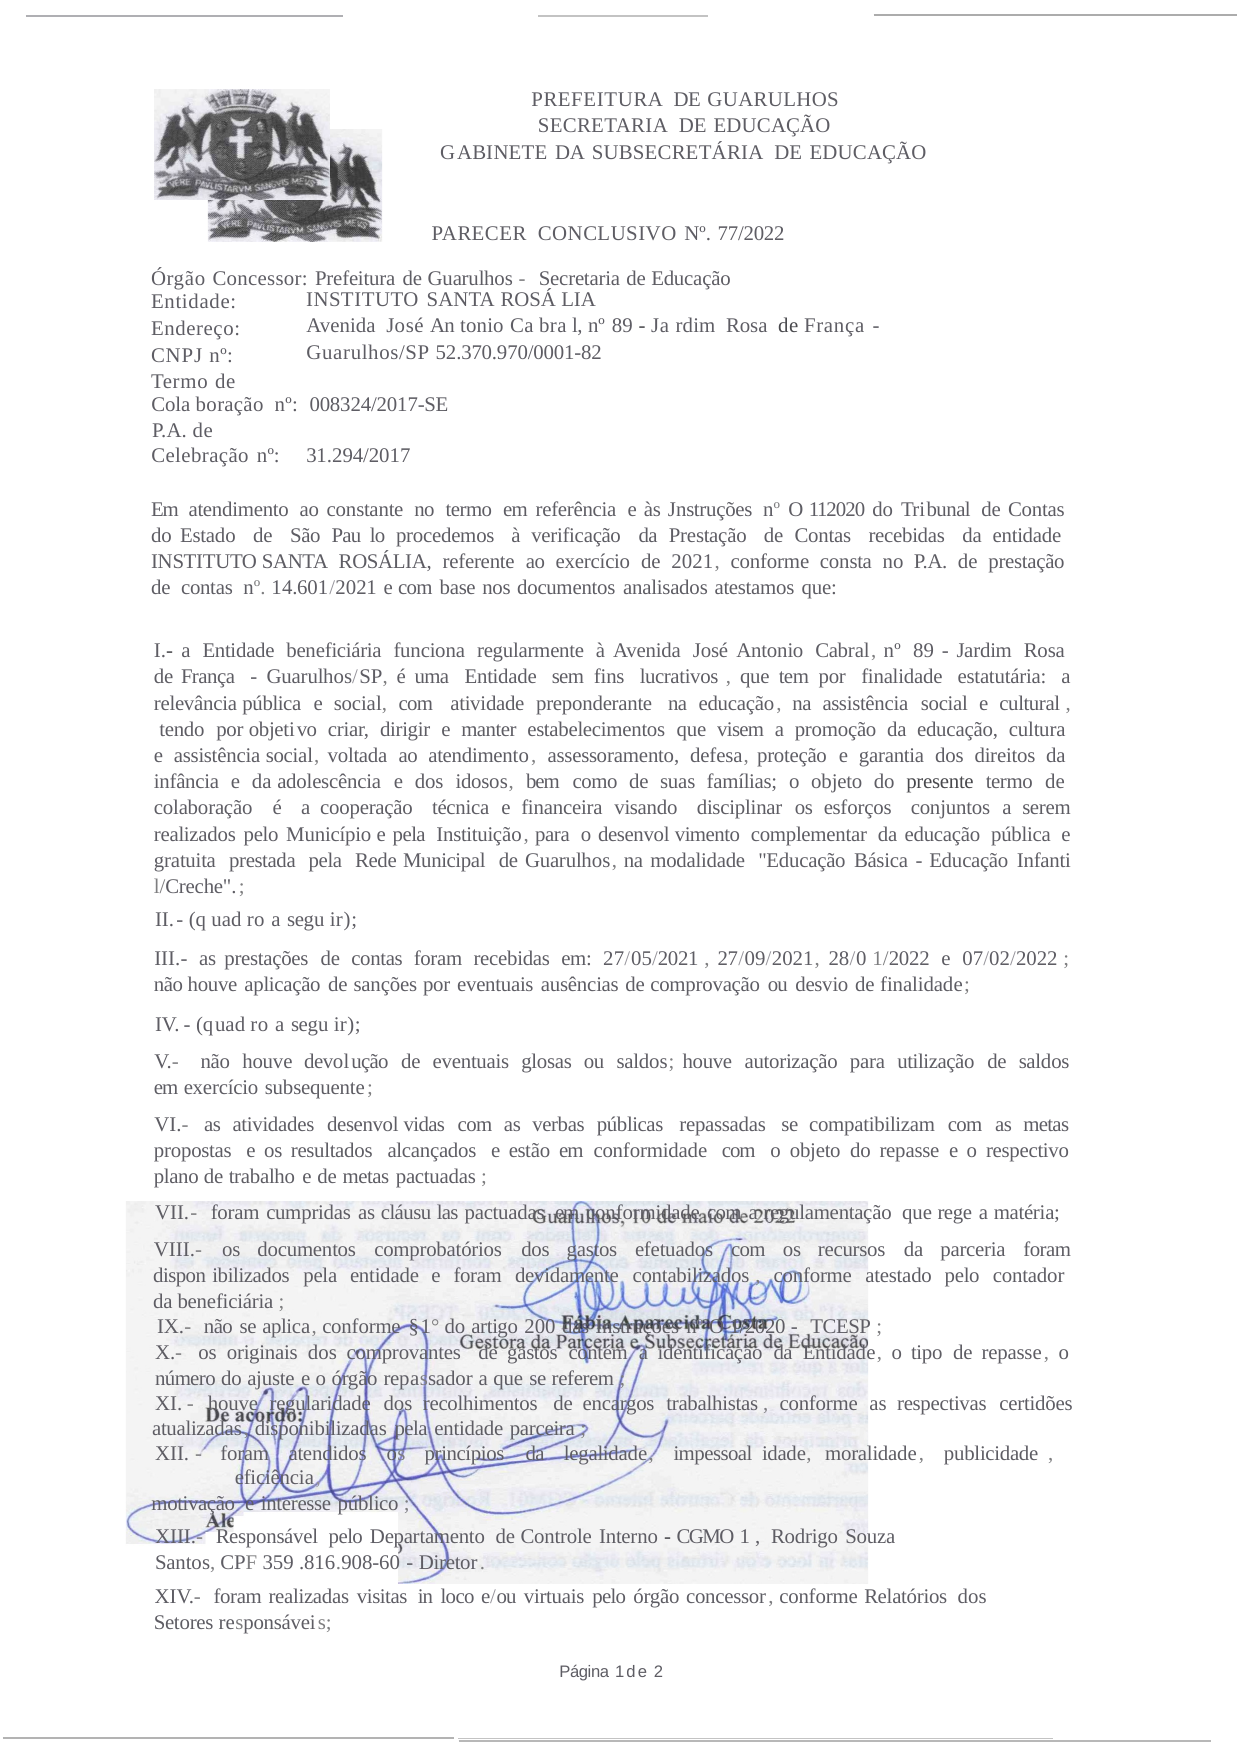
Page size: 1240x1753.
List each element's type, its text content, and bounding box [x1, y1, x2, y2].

text_box Cola boração nº: 008324/2017-SE P.A. de Celebração nº: 31.294/2017 Em atendimento ao constante no termo em referência e às Jnstruções nº O 112020 do Tribunal de Contas do Estado de São Pau lo procedemos à verificação da Prestação de Contas recebidas da entidade INSTITUTO SANTA ROSÁLIA, referente ao exercício de 2021, conforme consta no P.A. de prestação de contas nº. 14.601/2021 e com base nos documentos analisados atestamos que: - a Entidade beneficiária funciona regularmente à Avenida José Antonio Cabral, nº 89 - Jardim Rosa de França - Guarulhos/SP, é uma Entidade sem fins lucrativos , que tem por finalidade estatutária: a relevância pública e social, com atividade preponderante na educação, na assistência social e cultural , tendo por objetivo criar, dirigir e manter estabelecimentos que visem a promoção da educação, cultura e assistência social, voltada ao atendimento, assessoramento, defesa, proteção e garantia dos direitos da infância e da adolescência e dos idosos, bem como de suas famílias; o objeto do presente termo de colaboração é a cooperação técnica e financeira visando disciplinar os esforços conjuntos a serem realizados pelo Município e pela Instituição, para o desenvol vimento complementar da educação pública e gratuita prestada pela Rede Municipal de Guarulhos, na modalidade "Educação Básica - Educação Infanti l/Creche".; - (q uad ro a segu ir); - as prestações de contas foram recebidas em: 27/05/2021 , 27/09/2021, 28/0 1/2022 e 07/02/2022 ; não houve aplicação de sanções por eventuais ausências de comprovação ou desvio de finalidade; - (quad ro a segu ir); - não houve devolução de eventuais glosas ou saldos; houve autorização para utilização de saldos em exercício subsequente; - as atividades desenvol vidas com as verbas públicas repassadas se compatibilizam com as metas propostas e os resultados alcançados e estão em conformidade com o objeto do repasse e o respectivo plano de trabalho e de metas pactuadas ; - foram cumpridas as cláusu las pactuadas em conformidade com a regulamentação que rege a matéria; - os documentos comprobatórios dos gastos efetuados com os recursos da parceria foram dispon ibilizados pela entidade e foram devidamente contabilizados , conforme atestado pelo contador da beneficiária ; - não se aplica, conforme §1° do artigo 200 das Instruções nº O 1/2020 - TCESP ; - os originais dos comprovantes de gastos contém a identificação da Entidade, o tipo de repasse, o número do ajuste e o órgão repassador a que se referem ; - houve regularidade dos recolhimentos de encargos trabalhistas , conforme as respectivas certidões atualizadas, disponibilizadas pela entidade parceira ; - foram atendidos os princípios da legalidade, impessoal idade, moralidade, publicidade , eficiência, motivação e interesse público ; - Responsável pelo Departamento de Controle Interno - CGMO 1 , Rodrigo Souza Santos, CPF 359 .816.908-60 - Diretor. - foram realizadas visitas in loco e/ou virtuais pelo órgão concessor, conforme Relatórios dos Setores responsáveis; [148, 390, 1074, 1581]
text_box INSTITUTO SANTA ROSÁ LIA Avenida José An tonio Ca bra l, nº 89 - Ja rdim Rosa de França - Guarulhos/SP 52.370.970/0001-82 [304, 285, 1002, 364]
text_box Entidade: Endereço: CNPJ nº: Termo de [148, 285, 244, 390]
text_box PREFEITURA DE GUARULHOS SECRETARIA DE EDUCAÇÃO GABINETE DA SUBSECRETÁRIA DE EDUCAÇÃO PARECER CONCLUSIVO Nº. 77/2022 Órgão Concessor: Prefeitura de Guarulhos - Secretaria de Educação [148, 83, 935, 286]
text_box Página 1de 2 [557, 1660, 665, 1682]
